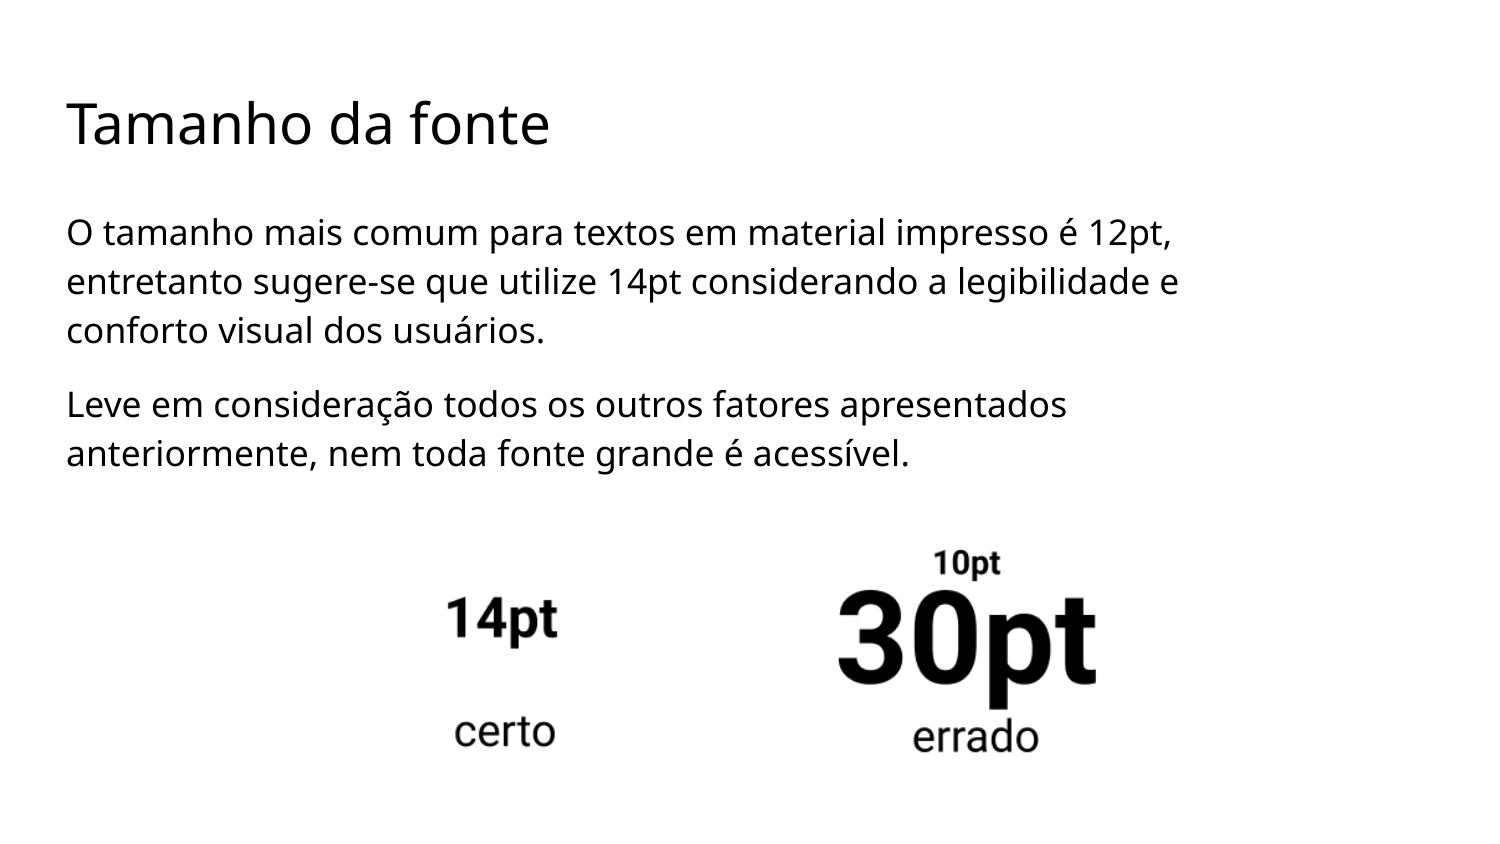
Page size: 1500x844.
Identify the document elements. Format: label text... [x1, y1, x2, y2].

title Tamanho da fonte [51, 72, 1449, 167]
picture [376, 509, 1137, 801]
list O tamanho mais comum para textos em material impresso é 12pt, entretanto sugere-se que utilize 14pt considerando a legibilidade e conforto visual dos usuários. Leve em consideração todos os outros fatores apresentados anteriormente, nem toda fonte grande é acessível. [51, 189, 1251, 750]
